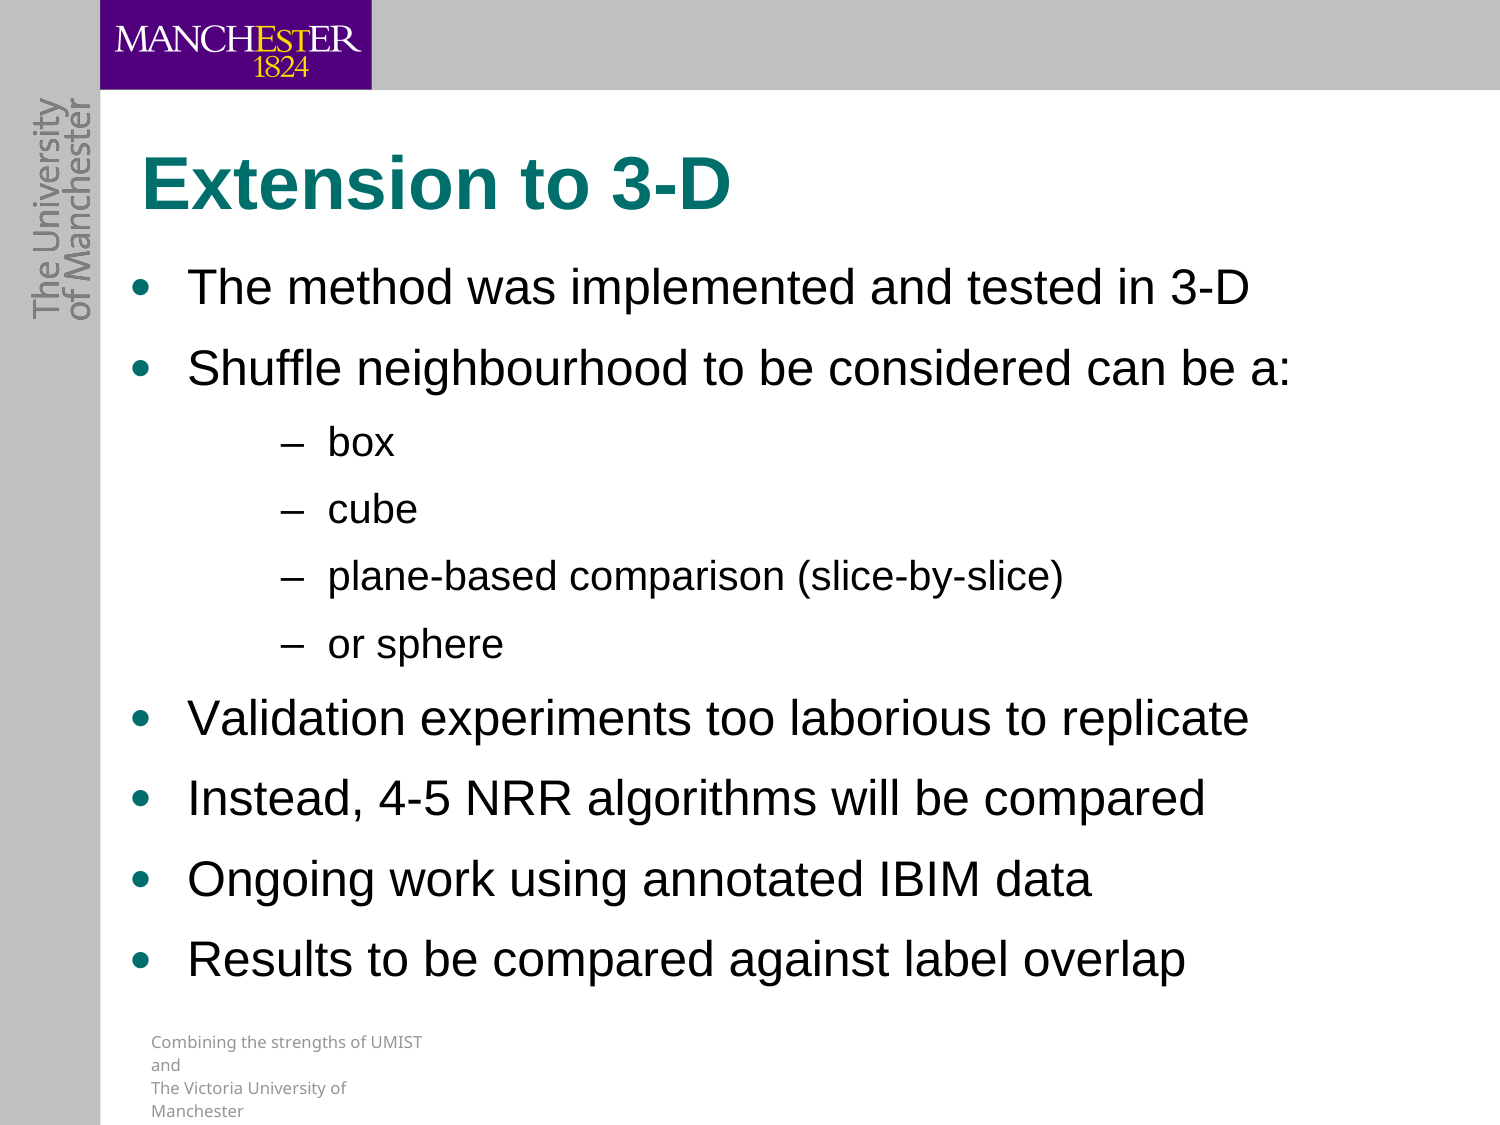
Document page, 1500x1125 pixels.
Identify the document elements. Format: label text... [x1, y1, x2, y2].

picture [0, 0, 372, 320]
list The method was implemented and tested in 3-D Shuffle neighbourhood to be considered can be a: box cube plane-based comparison (slice-by-slice) or sphere Validation experiments too laborious to replicate Instead, 4-5 NRR algorithms will be compared Ongoing work using annotated IBIM data Results to be compared against label overlap [130, 259, 1407, 1012]
title Extension to 3-D [141, 118, 1418, 249]
